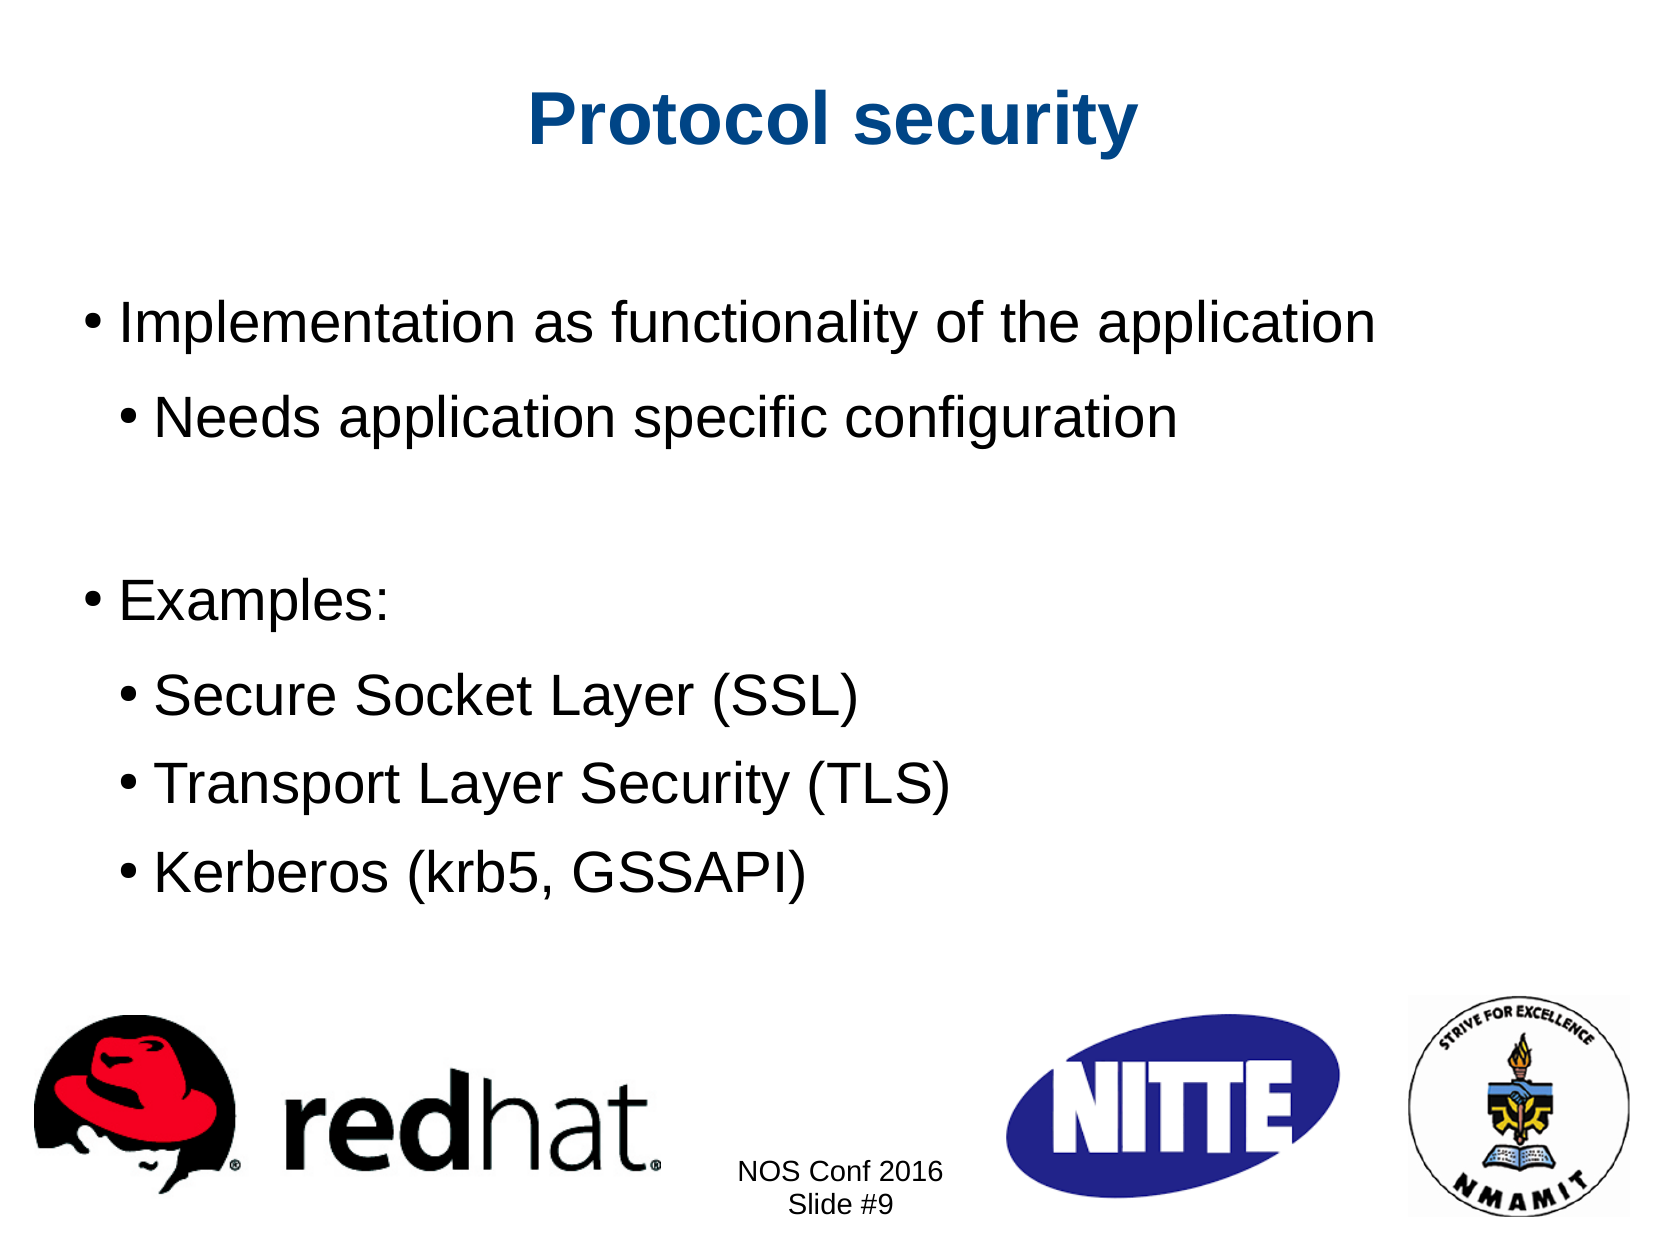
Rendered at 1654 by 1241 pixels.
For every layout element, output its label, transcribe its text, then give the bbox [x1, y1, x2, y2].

picture [1408, 995, 1630, 1217]
picture [982, 1010, 1355, 1217]
list Implementation as functionality of the application Needs application specific configuration Examples: Secure Socket Layer (SSL) Transport Layer Security (TLS) Kerberos (krb5, GSSAPI) [82, 290, 1571, 1010]
title Protocol security [90, 15, 1579, 223]
picture [34, 1015, 661, 1217]
